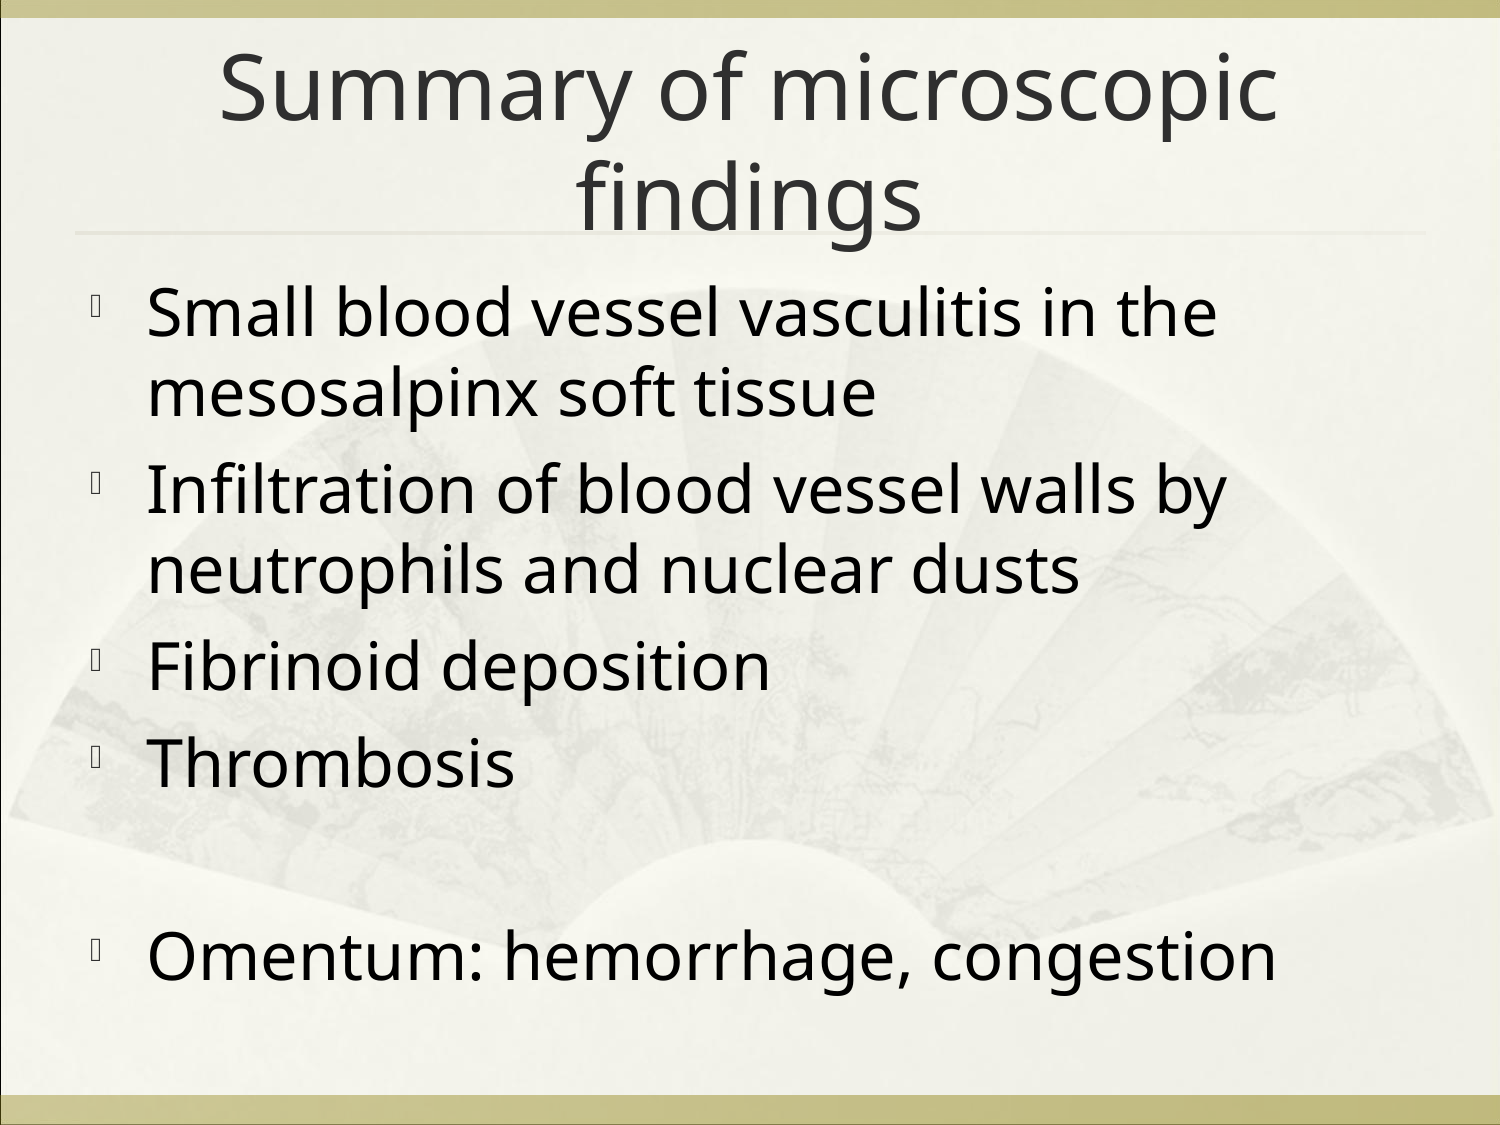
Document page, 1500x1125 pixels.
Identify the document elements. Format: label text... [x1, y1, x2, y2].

title Summary of microscopic findings [75, 45, 1426, 233]
list Small blood vessel vasculitis in the mesosalpinx soft tissue Infiltration of blood vessel walls by neutrophils and nuclear dusts Fibrinoid deposition Thrombosis Omentum: hemorrhage, congestion [75, 262, 1426, 1032]
picture [0, 18, 1500, 1095]
